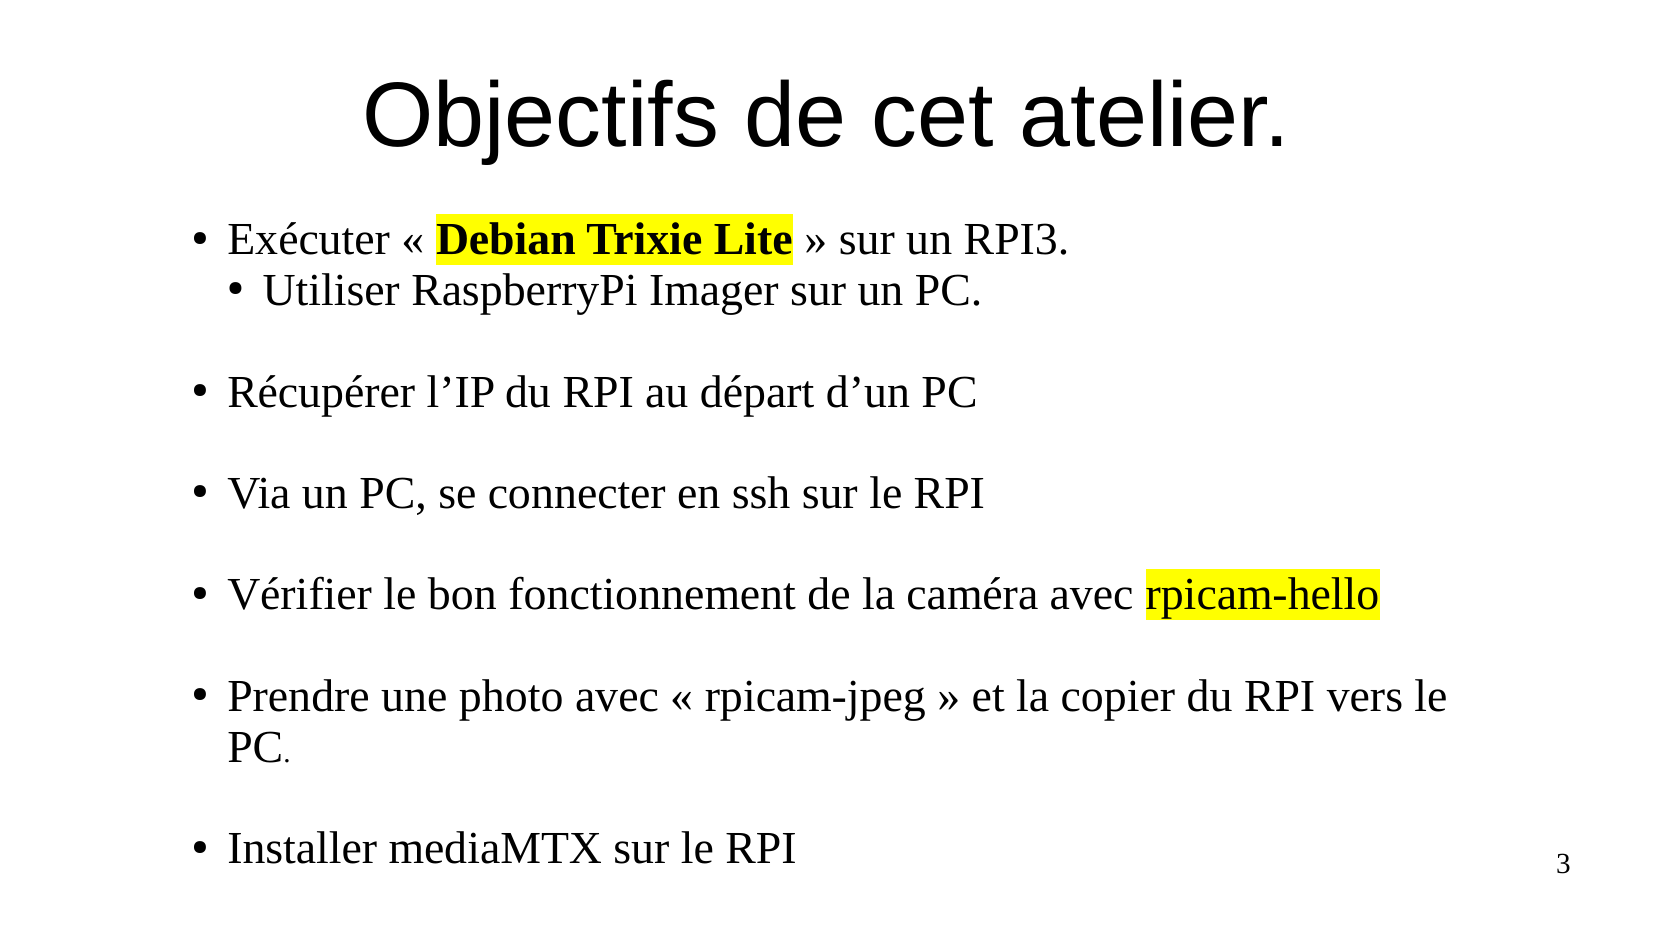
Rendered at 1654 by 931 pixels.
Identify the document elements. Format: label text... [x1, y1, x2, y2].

title Objectifs de cet atelier. [82, 37, 1571, 193]
text_box Exécuter « Debian Trixie Lite » sur un RPI3. Utiliser RaspberryPi Imager sur un PC. Récupérer l’IP du RPI au départ d’un PC Via un PC, se connecter en ssh sur le RPI Vérifier le bon fonctionnement de la caméra avec rpicam-hello Prendre une photo avec « rpicam-jpeg » et la copier du RPI vers le PC. Installer mediaMTX sur le RPI [177, 206, 1503, 886]
